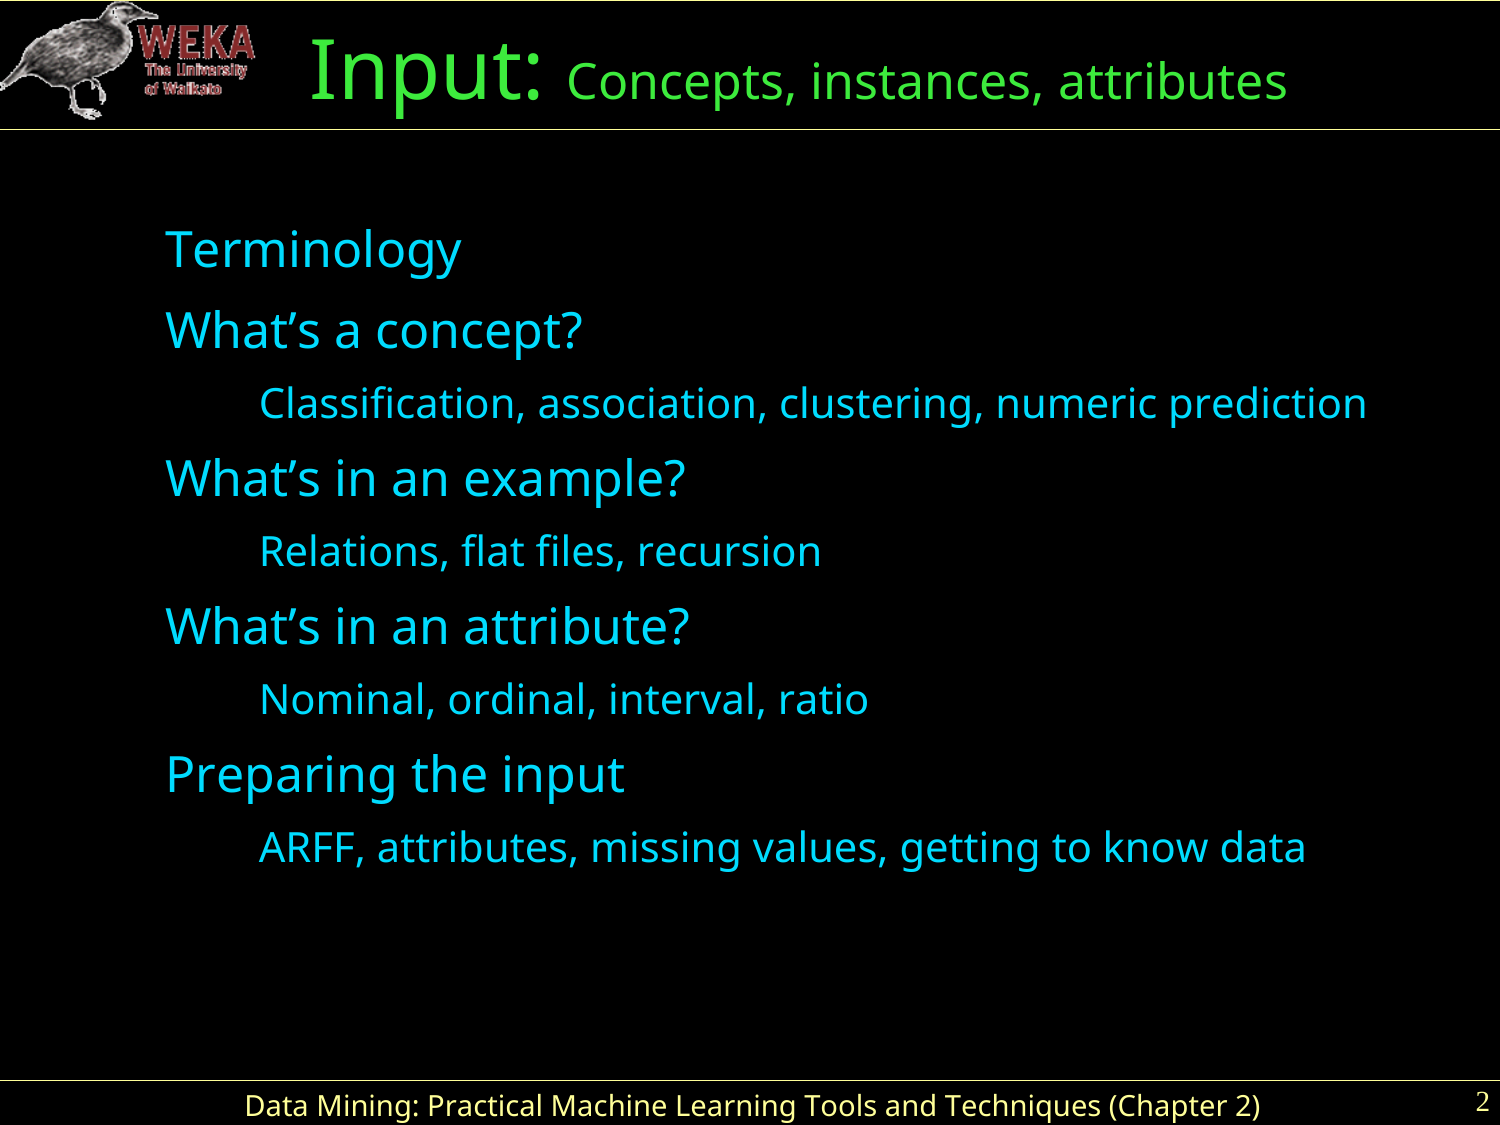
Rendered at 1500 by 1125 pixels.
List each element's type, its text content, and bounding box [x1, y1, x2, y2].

title Input: Concepts, instances, attributes [295, 0, 1500, 148]
text_box Terminology What’s a concept? Classification, association, clustering, numeric prediction What’s in an example? Relations, flat files, recursion What’s in an attribute? Nominal, ordinal, interval, ratio Preparing the input ARFF, attributes, missing values, getting to know data [150, 206, 1447, 975]
picture [0, 1, 266, 129]
